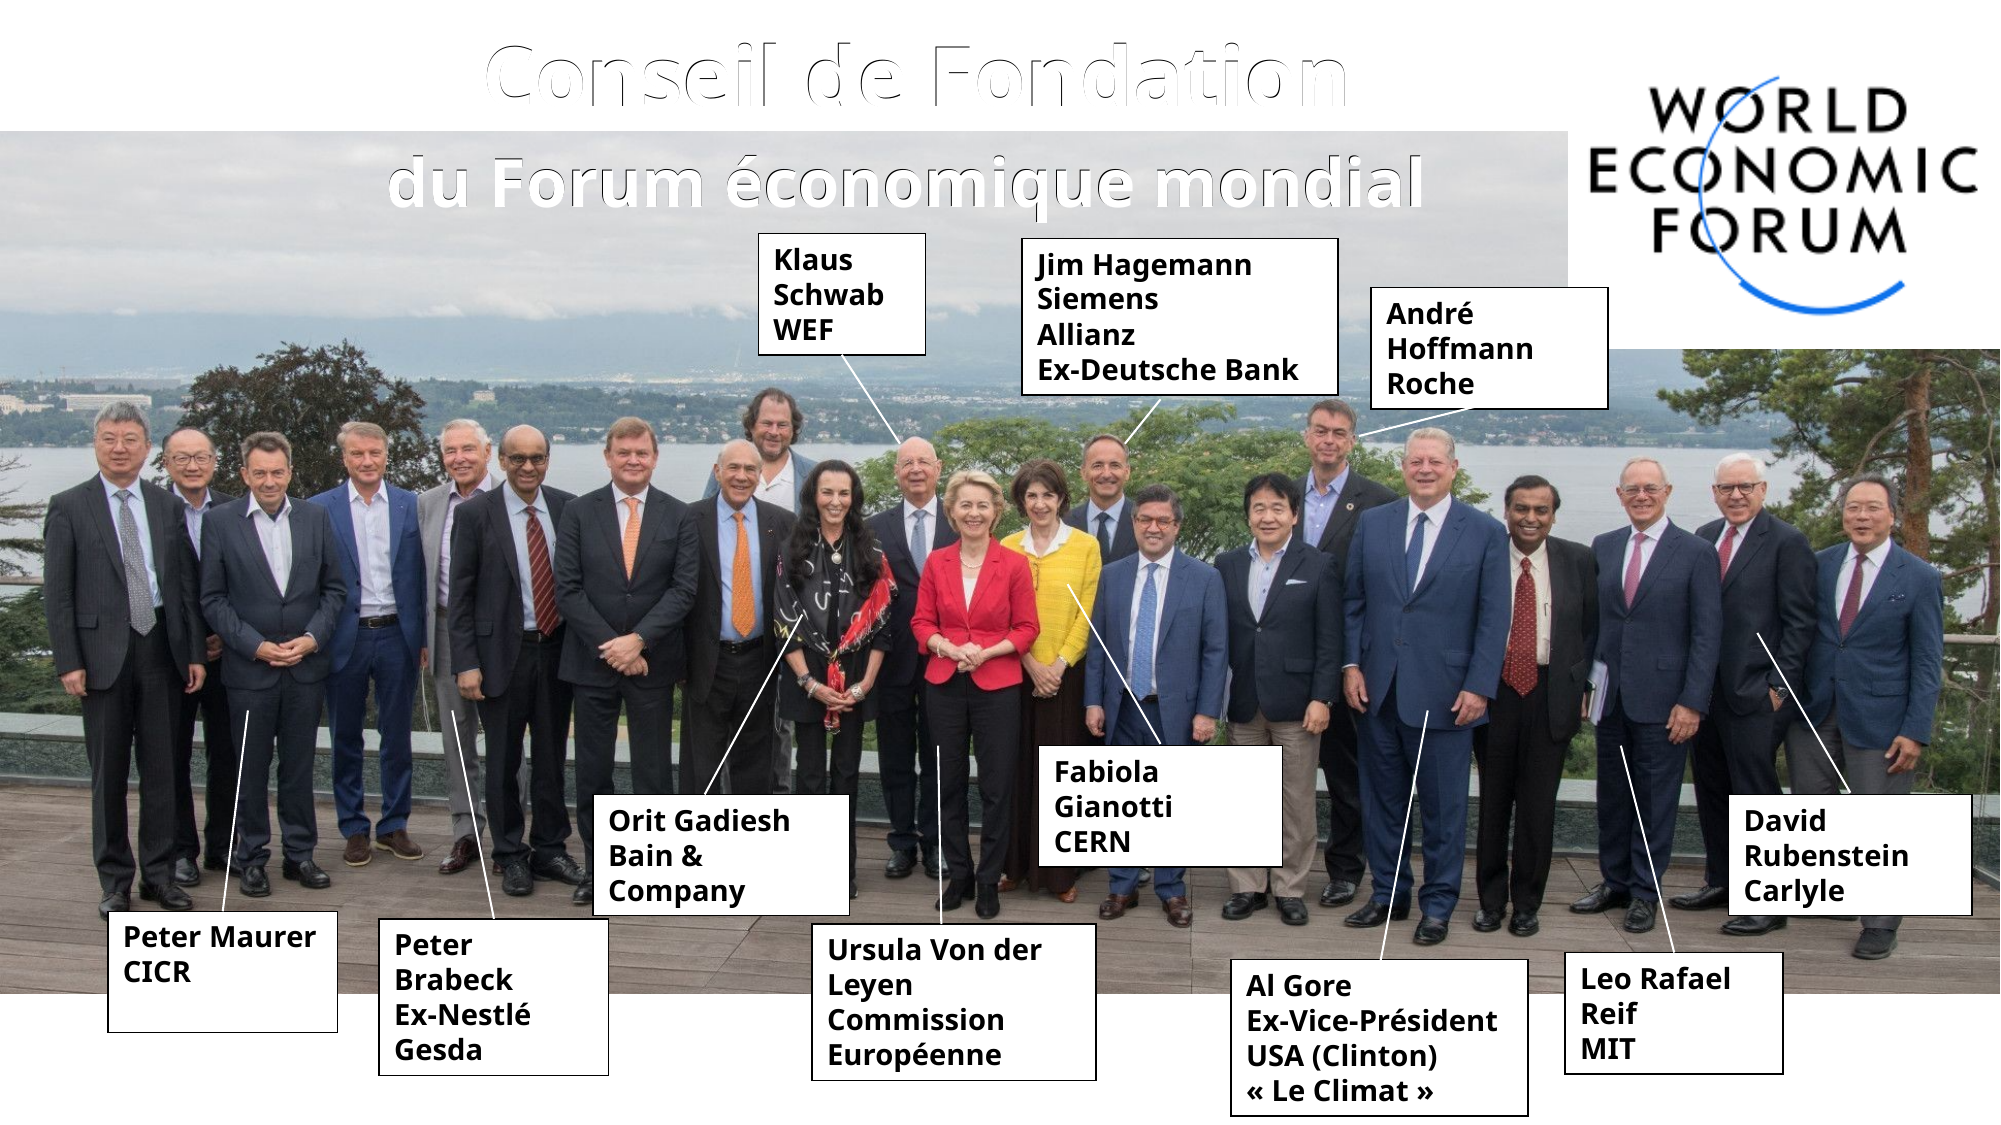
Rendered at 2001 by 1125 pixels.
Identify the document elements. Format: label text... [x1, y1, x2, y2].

text_box Peter Brabeck Ex-Nestlé Gesda [379, 918, 609, 1076]
text_box Leo Rafael Reif MIT [1565, 952, 1784, 1074]
text_box Fabiola Gianotti CERN [1038, 745, 1283, 867]
text_box David Rubenstein Carlyle [1728, 794, 1973, 916]
text_box Ursula Von der Leyen Commission Européenne [812, 924, 1096, 1081]
text_box Jim Hagemann Siemens Allianz Ex-Deutsche Bank [1022, 238, 1339, 395]
text_box Klaus Schwab WEF [758, 233, 926, 355]
text_box Peter Maurer CICR [108, 911, 338, 1033]
picture [0, 16, 2000, 994]
text_box Conseil de Fondation du Forum économique mondial [0, 16, 1568, 234]
text_box Al Gore Ex-Vice-Président USA (Clinton) « Le Climat » [1231, 959, 1529, 1116]
text_box André Hoffmann Roche [1371, 287, 1609, 409]
text_box Orit Gadiesh Bain & Company [593, 794, 850, 916]
